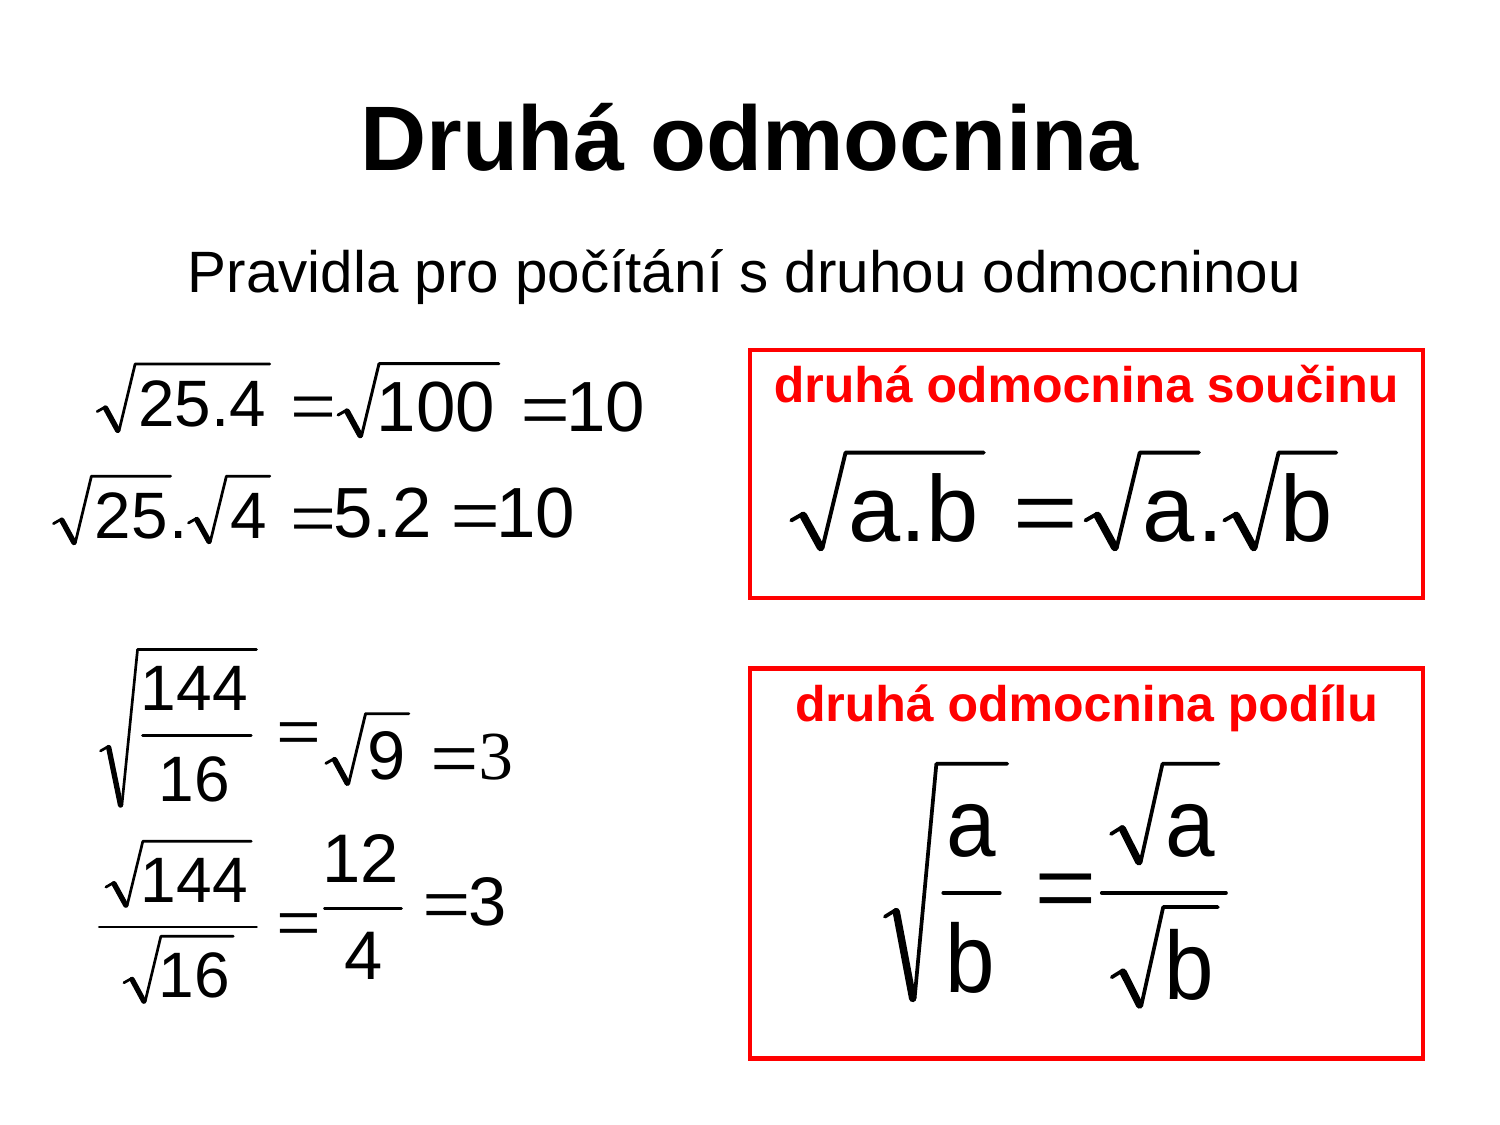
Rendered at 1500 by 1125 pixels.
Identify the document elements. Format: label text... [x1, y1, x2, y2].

text_box druhá odmocnina podílu [749, 668, 1424, 1059]
title Druhá odmocnina [75, 45, 1426, 233]
chart [868, 739, 1247, 1031]
chart [41, 350, 656, 558]
text_box druhá odmocnina součinu [749, 350, 1423, 598]
chart [88, 633, 520, 1019]
text_box Pravidla pro počítání s druhou odmocninou [76, 231, 1414, 343]
